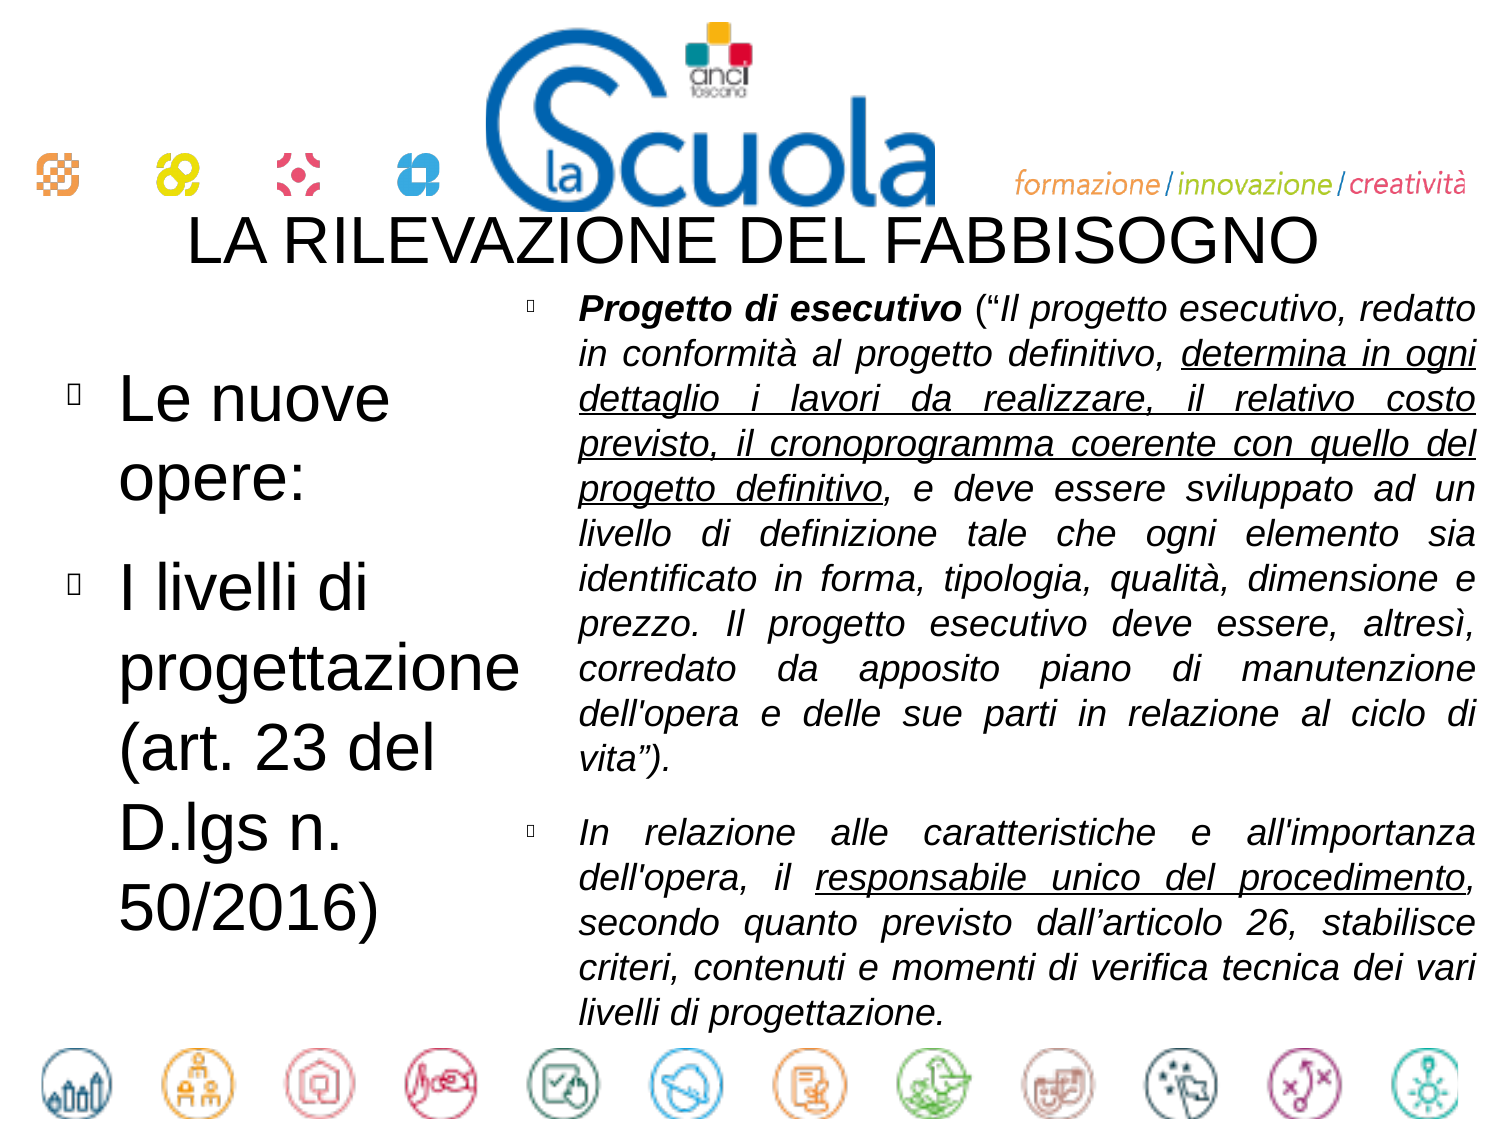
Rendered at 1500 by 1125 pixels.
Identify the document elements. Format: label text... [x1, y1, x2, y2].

text_box LA RILEVAZIONE DEL FABBISOGNO [79, 142, 1430, 331]
text_box Progetto di esecutivo (“Il progetto esecutivo, redatto in conformità al progetto definitivo, determina in ogni dettaglio i lavori da realizzare, il relativo costo previsto, il cronoprogramma coerente con quello del progetto definitivo, e deve essere sviluppato ad un livello di definizione tale che ogni elemento sia identificato in forma, tipologia, qualità, dimensione e prezzo. Il progetto esecutivo deve essere, altresì, corredato da apposito piano di manutenzione dell'opera e delle sue parti in relazione al ciclo di vita”). In relazione alle caratteristiche e all'importanza dell'opera, il responsabile unico del procedimento, secondo quanto previsto dall’articolo 26, stabilisce criteri, contenuti e momenti di verifica tecnica dei vari livelli di progettazione. [507, 283, 1477, 1016]
text_box Le nuove opere: I livelli di progettazione (art. 23 del D.lgs n. 50/2016) [47, 354, 507, 957]
